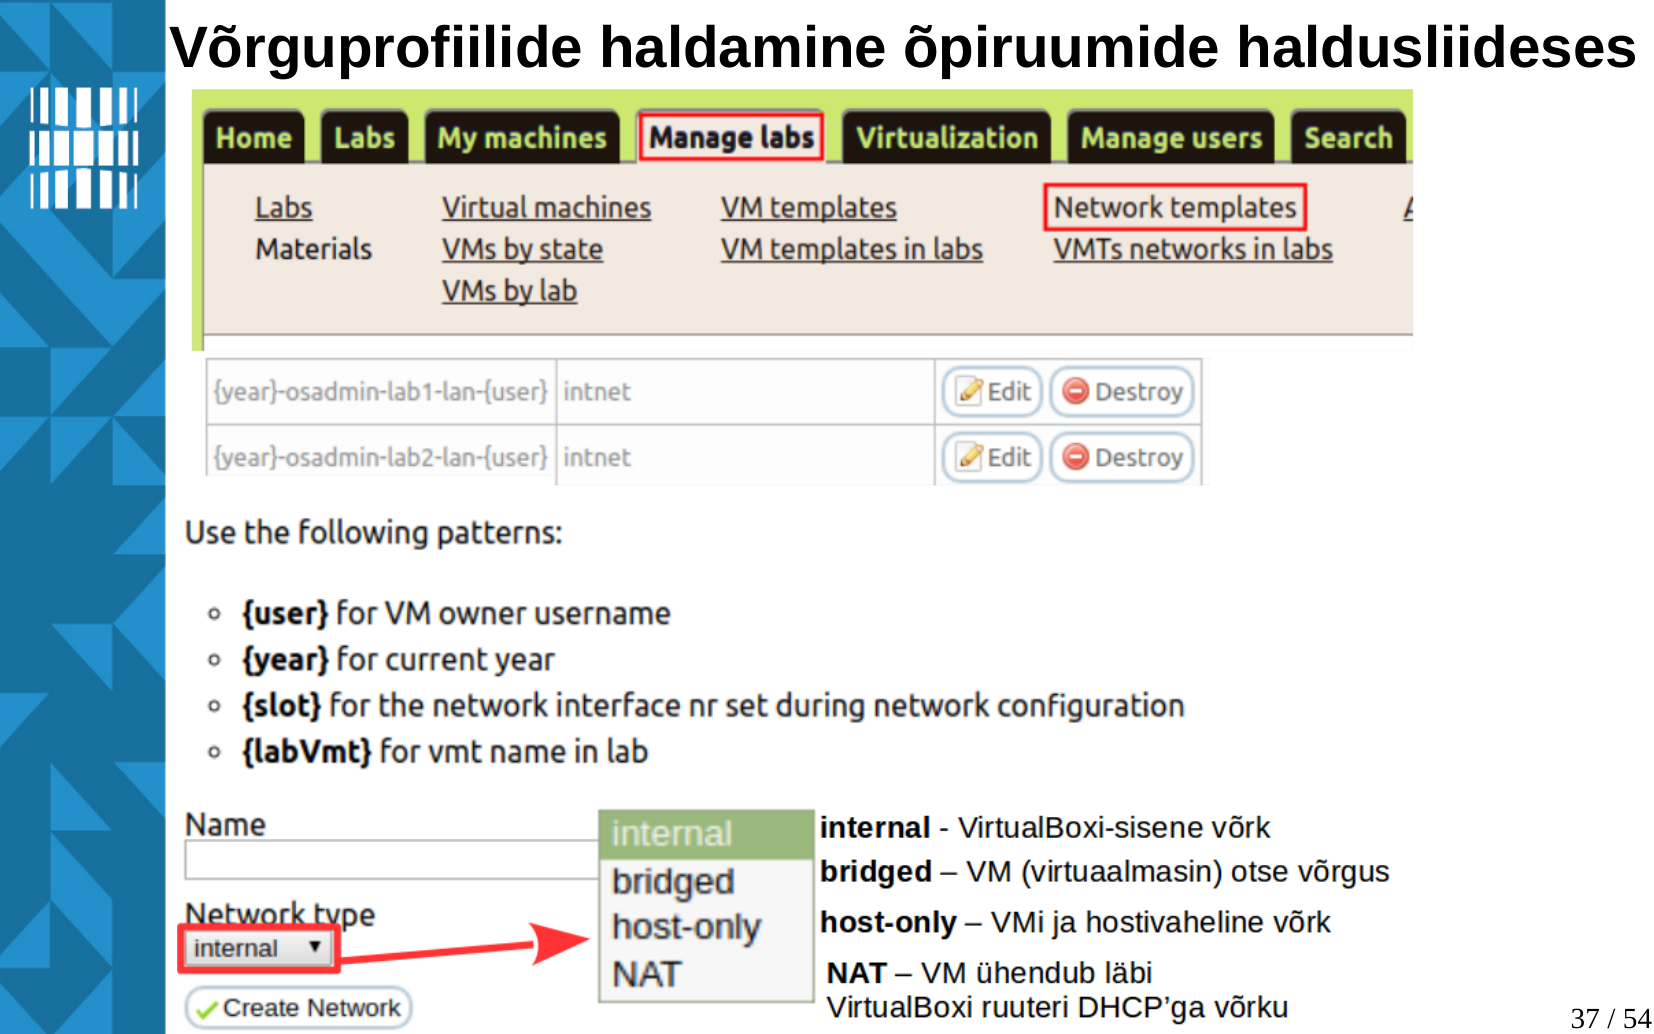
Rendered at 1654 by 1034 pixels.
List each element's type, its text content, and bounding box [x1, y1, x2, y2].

picture [177, 88, 1416, 1034]
title Võrguprofiilide haldamine õpiruumide haldusliideses [169, 5, 1654, 89]
